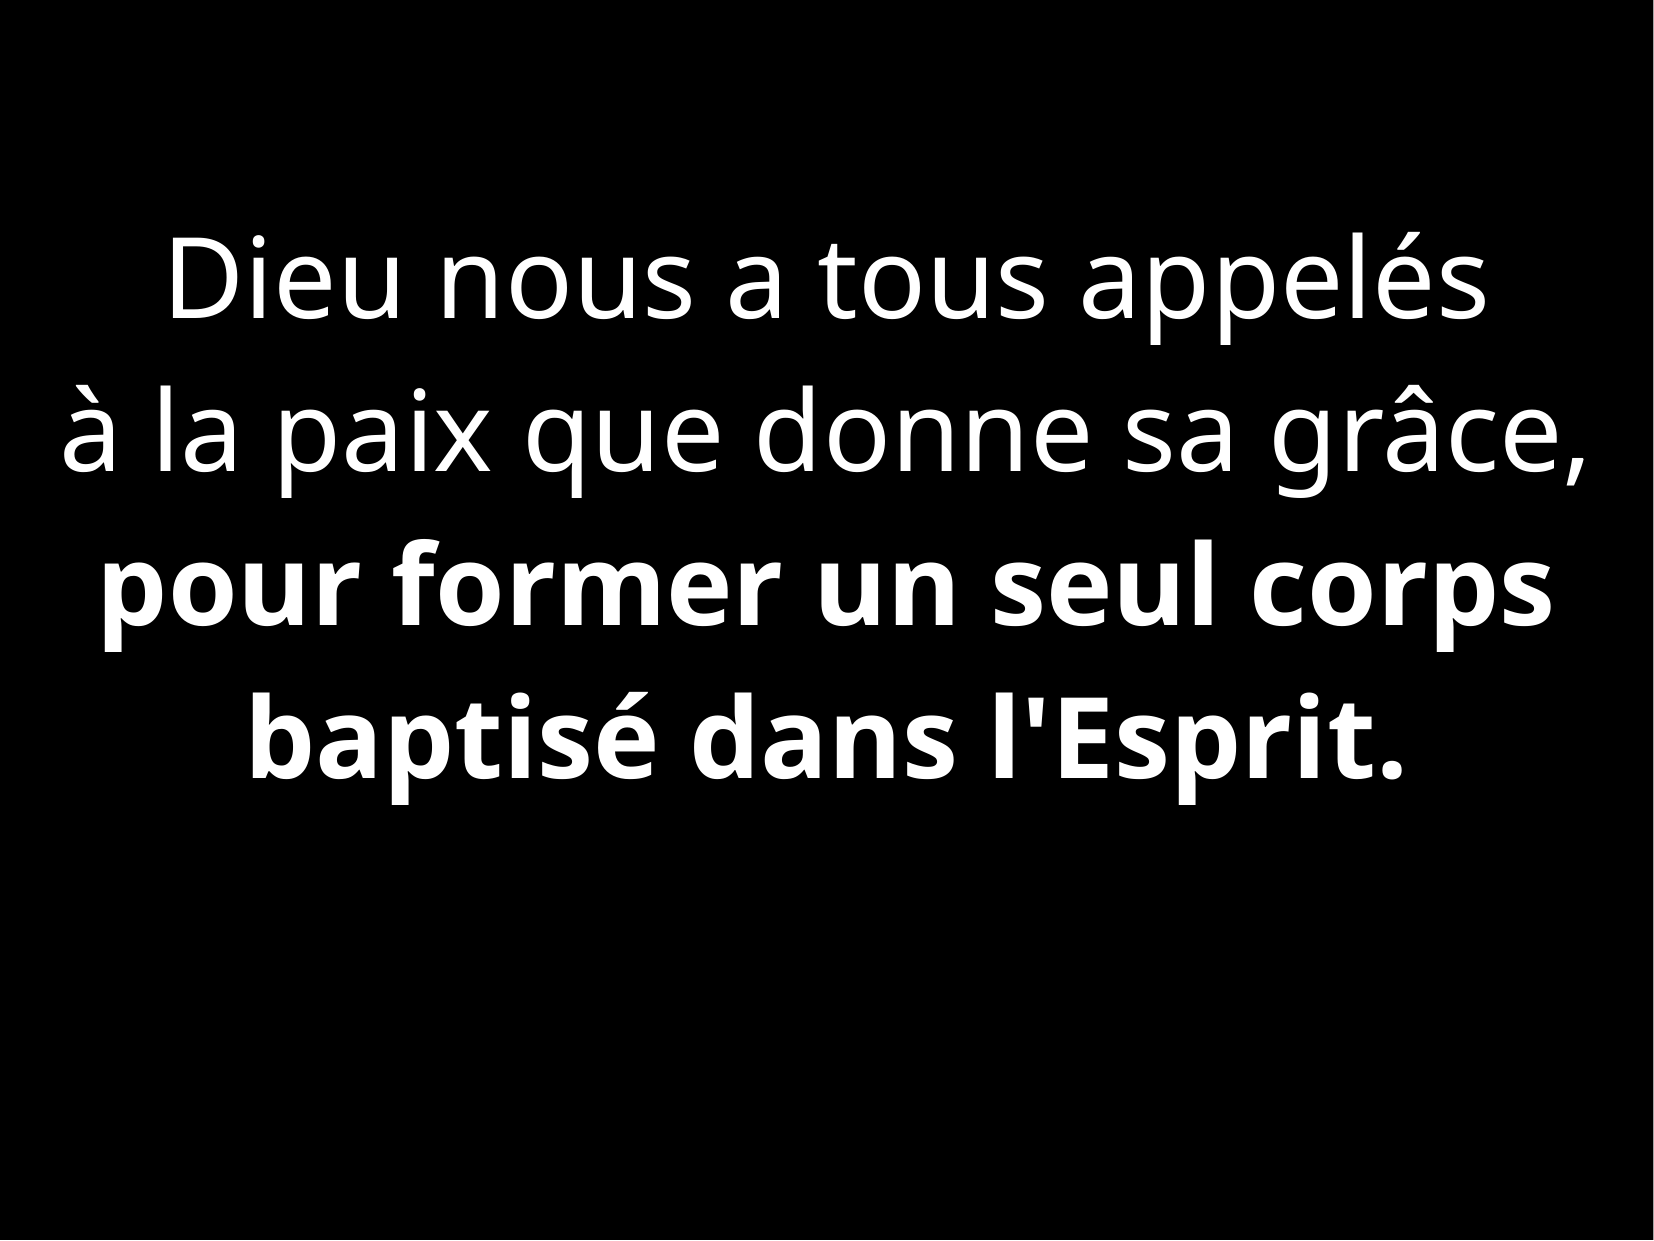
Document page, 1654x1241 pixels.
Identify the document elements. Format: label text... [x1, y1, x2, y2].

list Dieu nous a tous appelés à la paix que donne sa grâce, pour former un seul corps baptisé dans l'Esprit. [29, 45, 1625, 1241]
